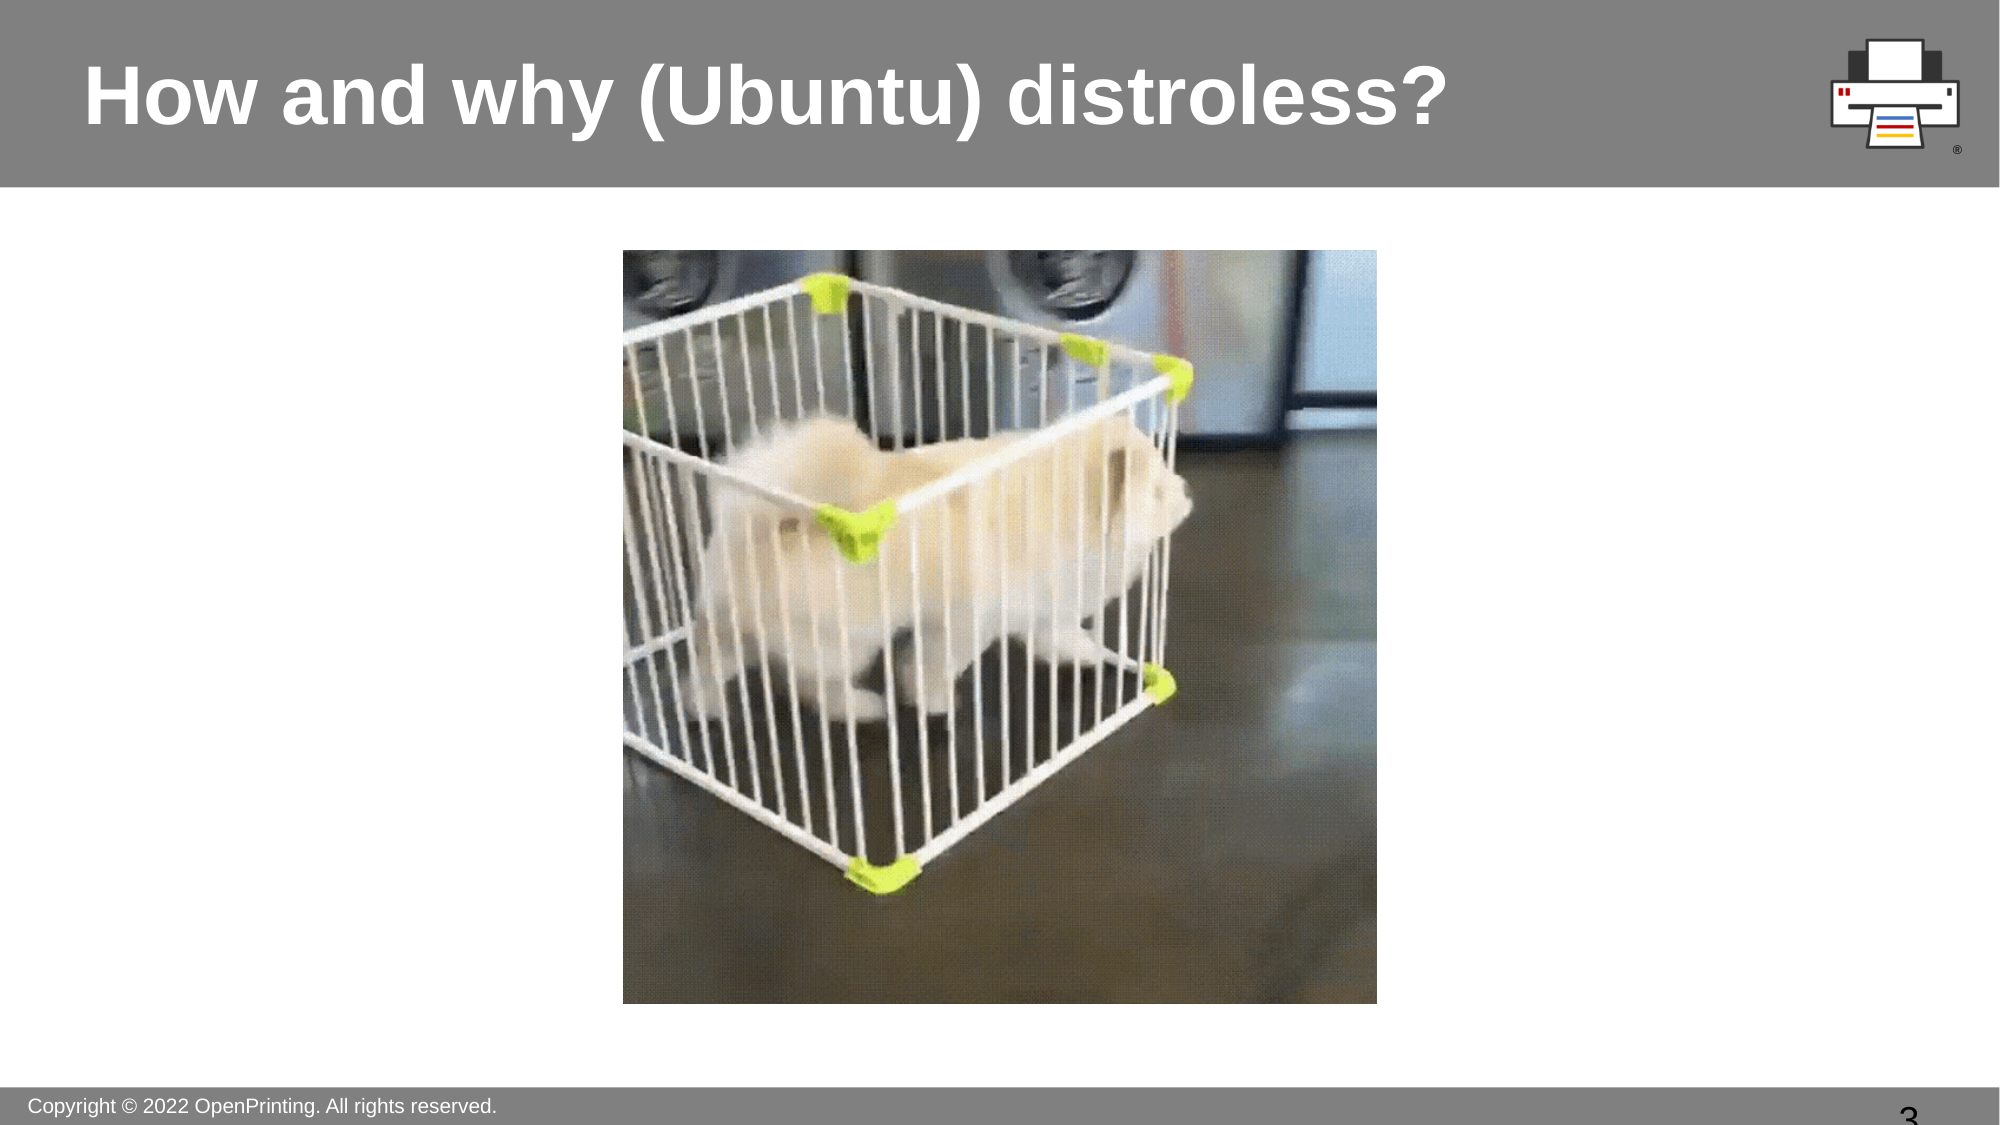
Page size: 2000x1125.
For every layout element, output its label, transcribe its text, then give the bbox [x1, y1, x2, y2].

picture [623, 250, 1377, 1004]
picture [1825, 33, 1965, 154]
text_box How and why (Ubuntu) distroless? [74, 7, 1785, 174]
